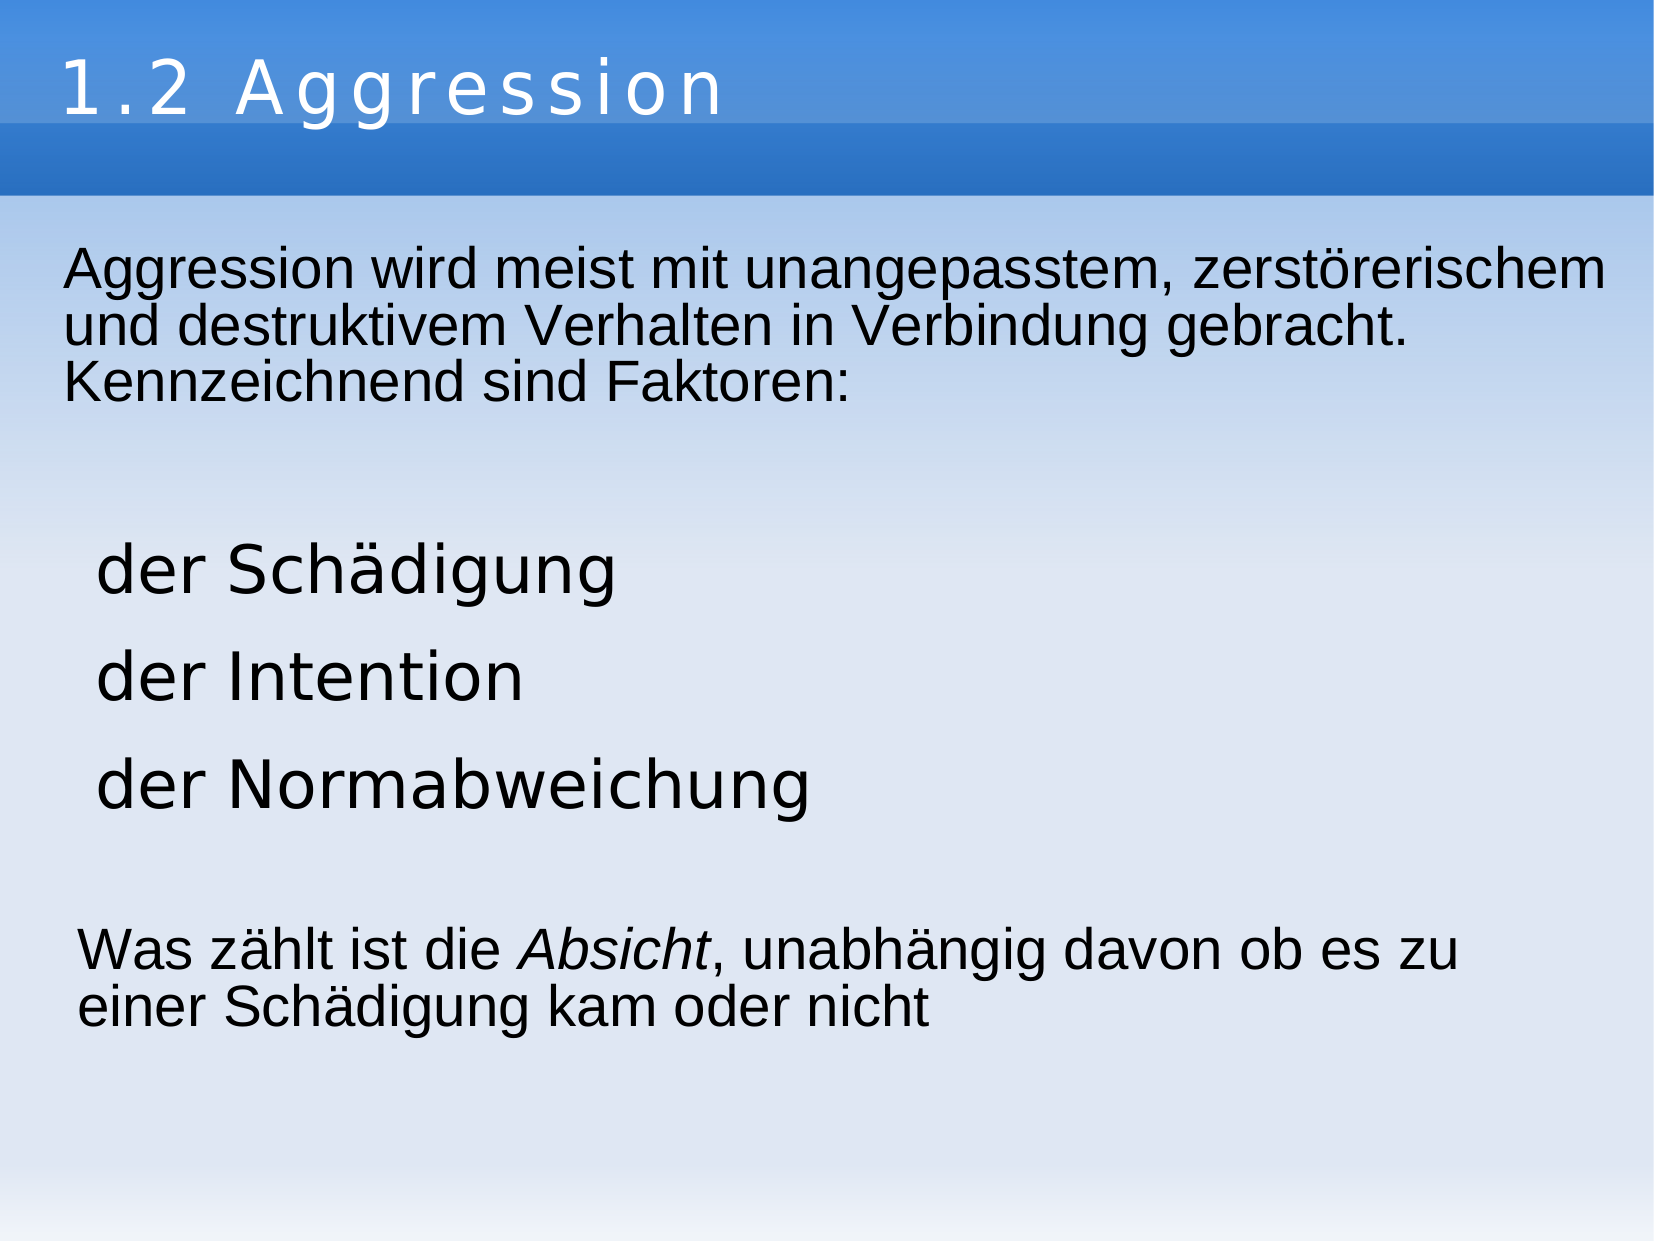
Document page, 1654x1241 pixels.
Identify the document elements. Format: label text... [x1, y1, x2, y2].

text_box Was zählt ist die Absicht, unabhängig davon ob es zu einer Schädigung kam oder nicht [62, 917, 1476, 1093]
title 1.2 Aggression [59, 0, 1654, 178]
text_box Aggression wird meist mit unangepasstem, zerstörerischem und destruktivem Verhalten in Verbindung gebracht. Kennzeichnend sind Faktoren: [48, 236, 1626, 471]
list der Schädigung der Intention der Normabweichung [77, 531, 1565, 857]
picture [0, 0, 1654, 1241]
